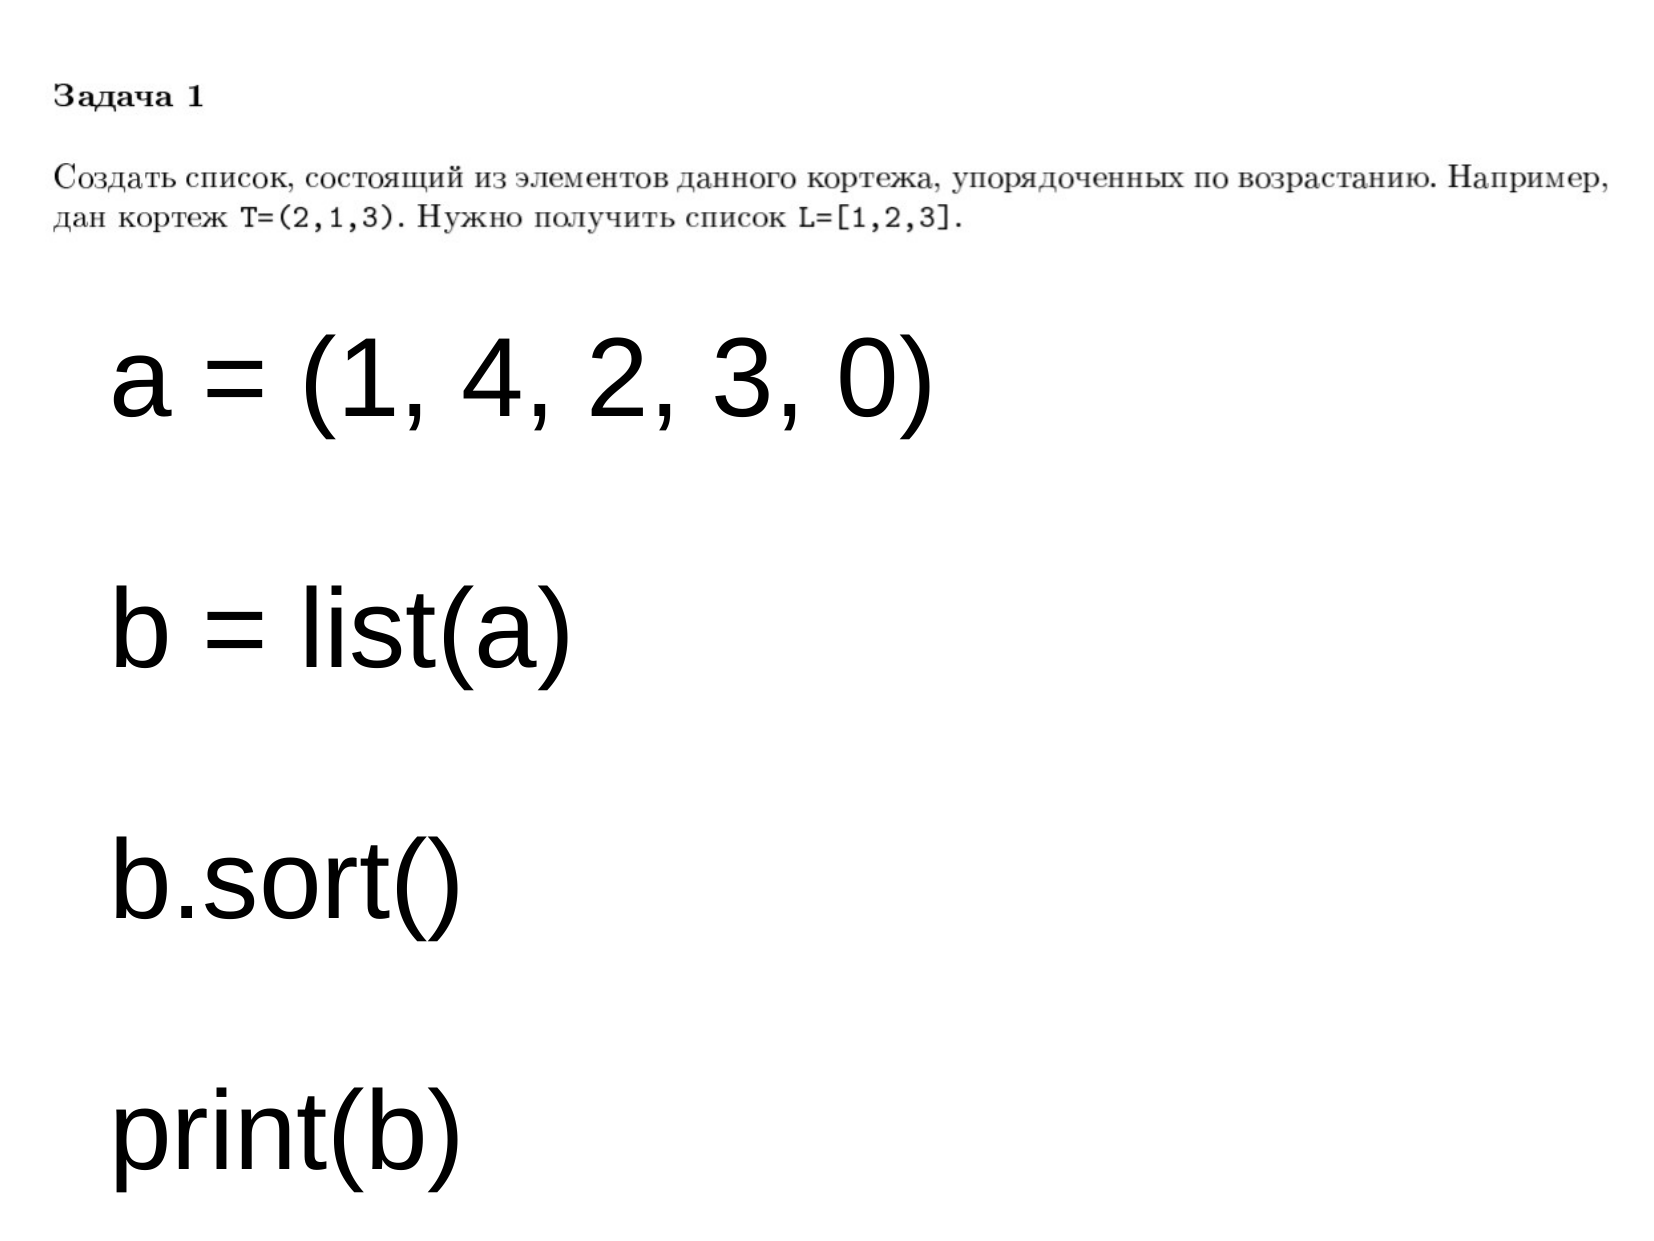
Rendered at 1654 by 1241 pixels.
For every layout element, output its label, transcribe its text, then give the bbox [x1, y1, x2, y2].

text_box a = (1, 4, 2, 3, 0) b = list(a) b.sort() print(b) [94, 307, 1512, 1201]
picture [35, 52, 1630, 272]
